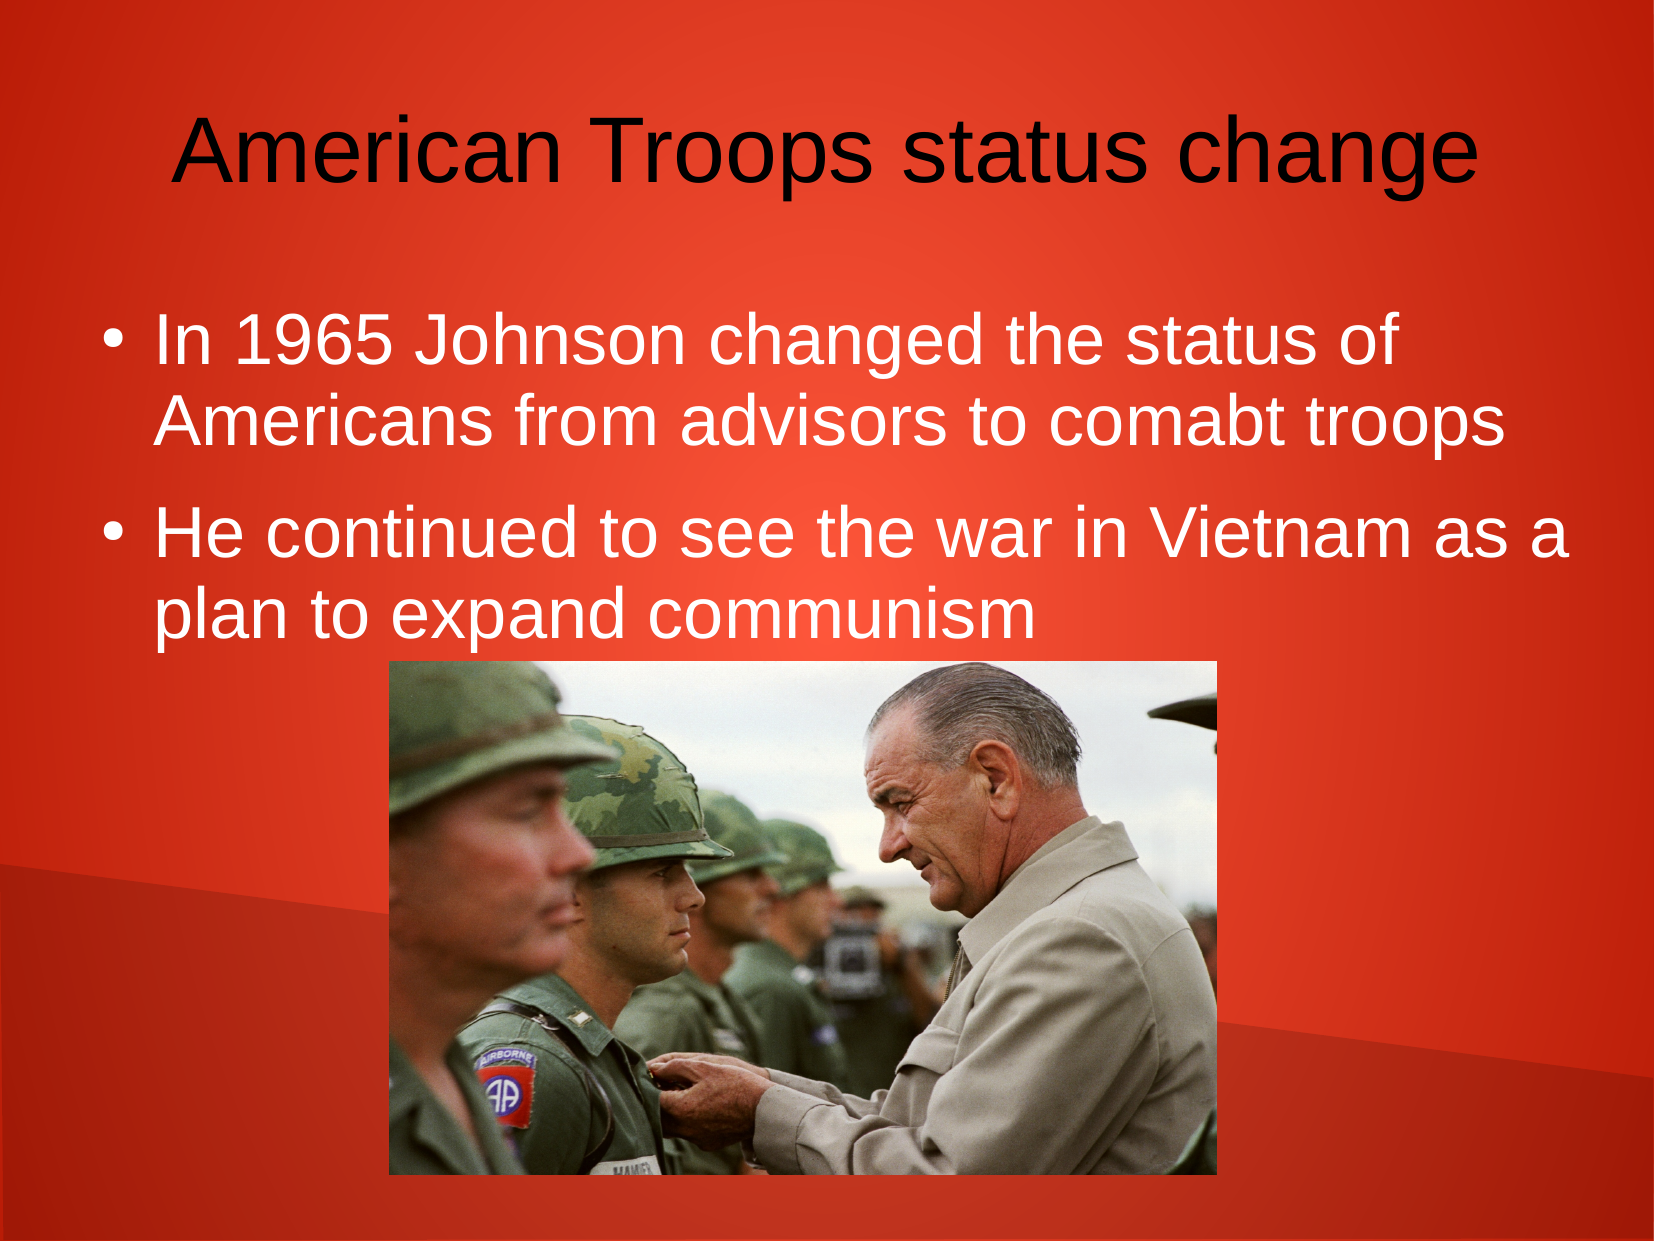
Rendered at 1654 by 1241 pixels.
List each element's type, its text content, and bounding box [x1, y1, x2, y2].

title American Troops status change [82, 47, 1571, 252]
picture [389, 661, 1217, 1176]
list In 1965 Johnson changed the status of Americans from advisors to comabt troops He continued to see the war in Vietnam as a plan to expand communism [82, 299, 1571, 1019]
